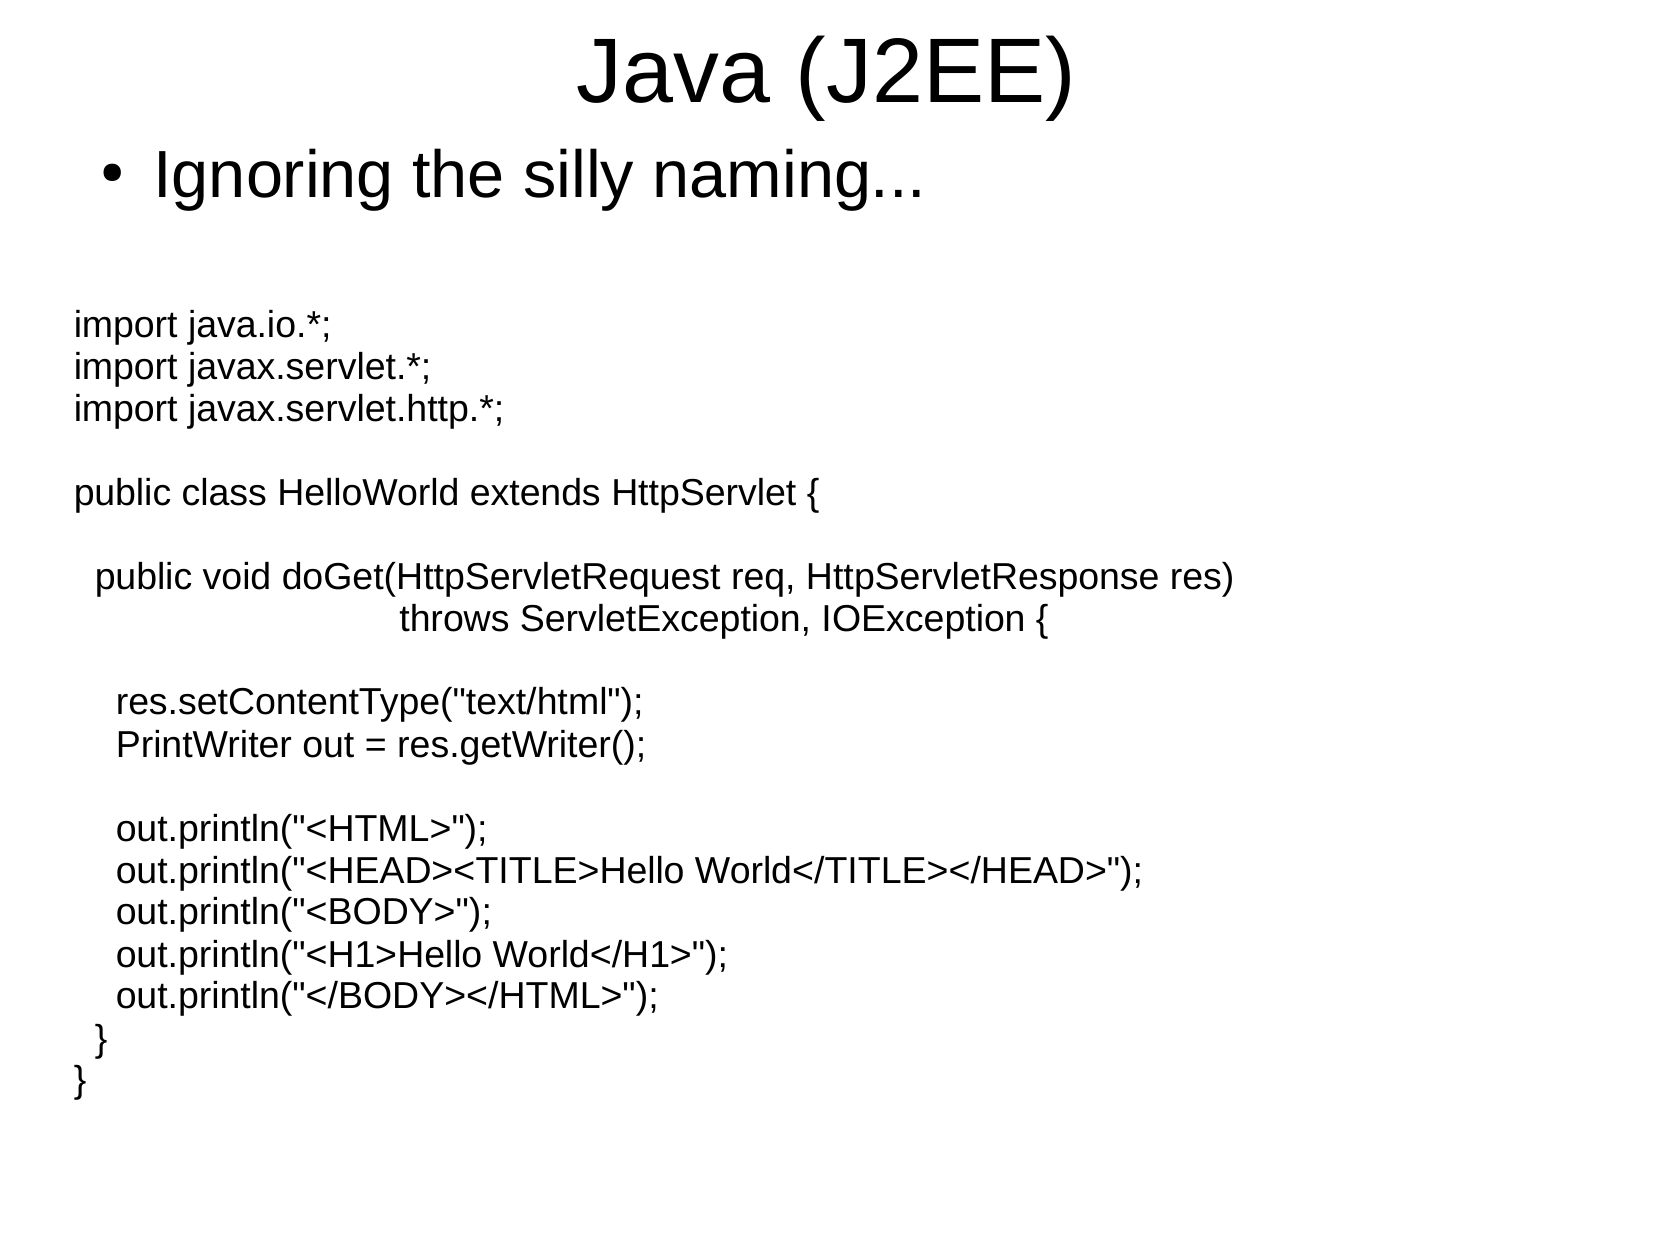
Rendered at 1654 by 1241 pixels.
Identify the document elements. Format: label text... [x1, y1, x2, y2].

list Ignoring the silly naming... [82, 136, 1571, 231]
title Java (J2EE) [82, 0, 1571, 136]
text_box import java.io.*; import javax.servlet.*; import javax.servlet.http.*; public class HelloWorld extends HttpServlet { public void doGet(HttpServletRequest req, HttpServletResponse res) throws ServletException, IOException { res.setContentType("text/html"); PrintWriter out = res.getWriter(); out.println("<HTML>"); out.println("<HEAD><TITLE>Hello World</TITLE></HEAD>"); out.println("<BODY>"); out.println("<H1>Hello World</H1>"); out.println("</BODY></HTML>"); } } [59, 295, 1625, 1152]
